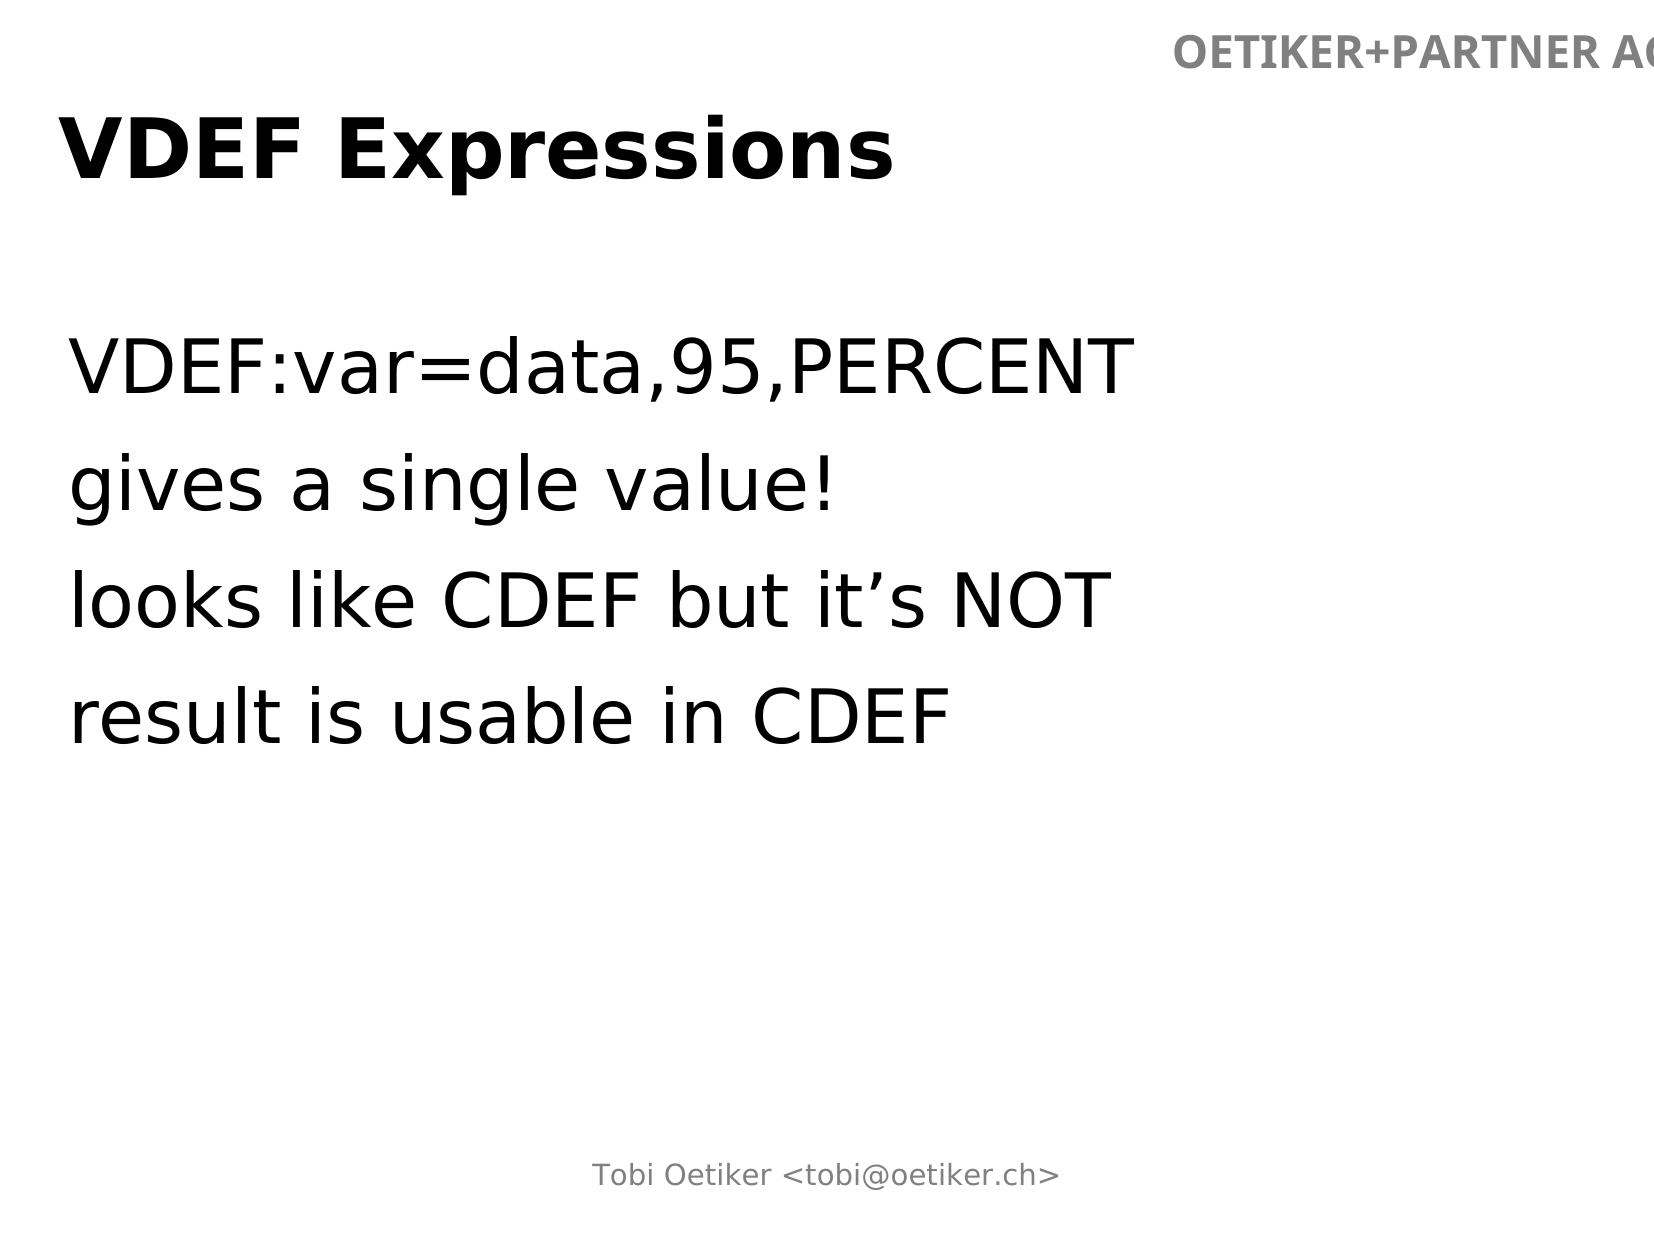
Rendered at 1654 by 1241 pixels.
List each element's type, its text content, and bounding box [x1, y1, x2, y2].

list VDEF:var=data,95,PERCENT gives a single value! looks like CDEF but it’s NOT result is usable in CDEF [50, 323, 1571, 1093]
title VDEF Expressions [59, 75, 1607, 225]
